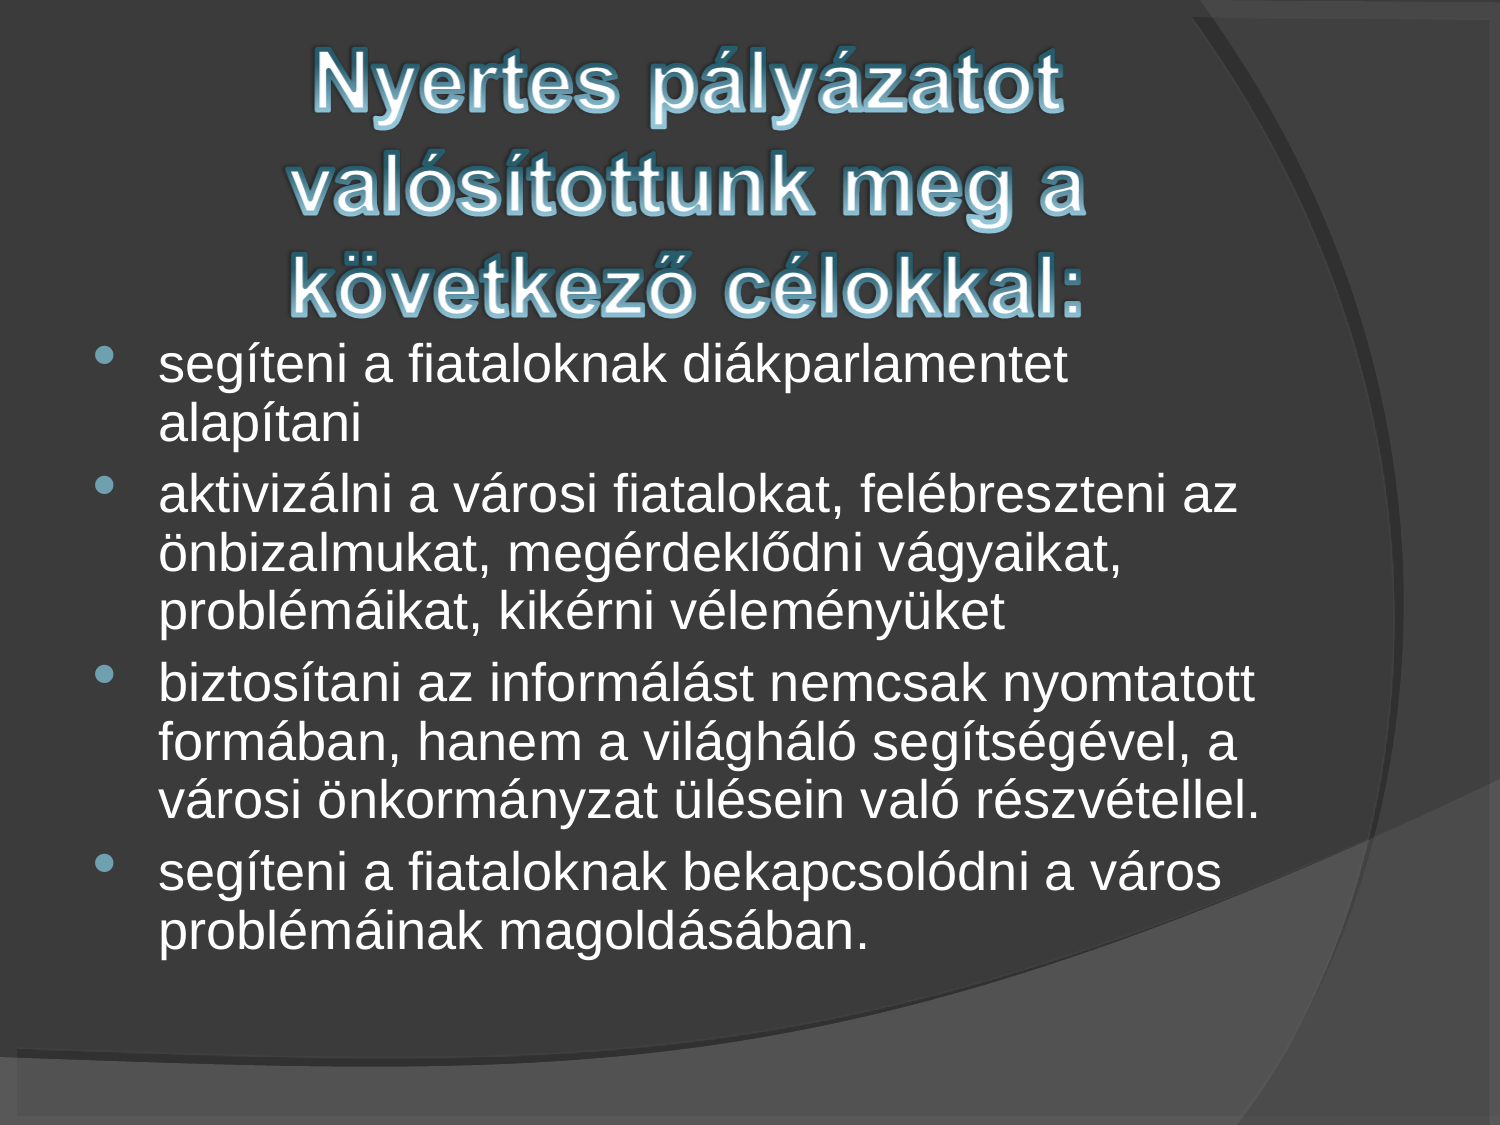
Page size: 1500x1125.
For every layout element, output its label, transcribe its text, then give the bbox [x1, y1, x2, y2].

picture [73, 0, 1301, 340]
text_box segíteni a fiataloknak diákparlamentet alapítani aktivizálni a városi fiatalokat, felébreszteni az önbizalmukat, megérdeklődni vágyaikat, problémáikat, kikérni véleményüket biztosítani az informálást nemcsak nyomtatott formában, hanem a világháló segítségével, a városi önkormányzat ülésein való részvétellel. segíteni a fiataloknak bekapcsolódni a város problémáinak magoldásában. [74, 328, 1300, 1041]
